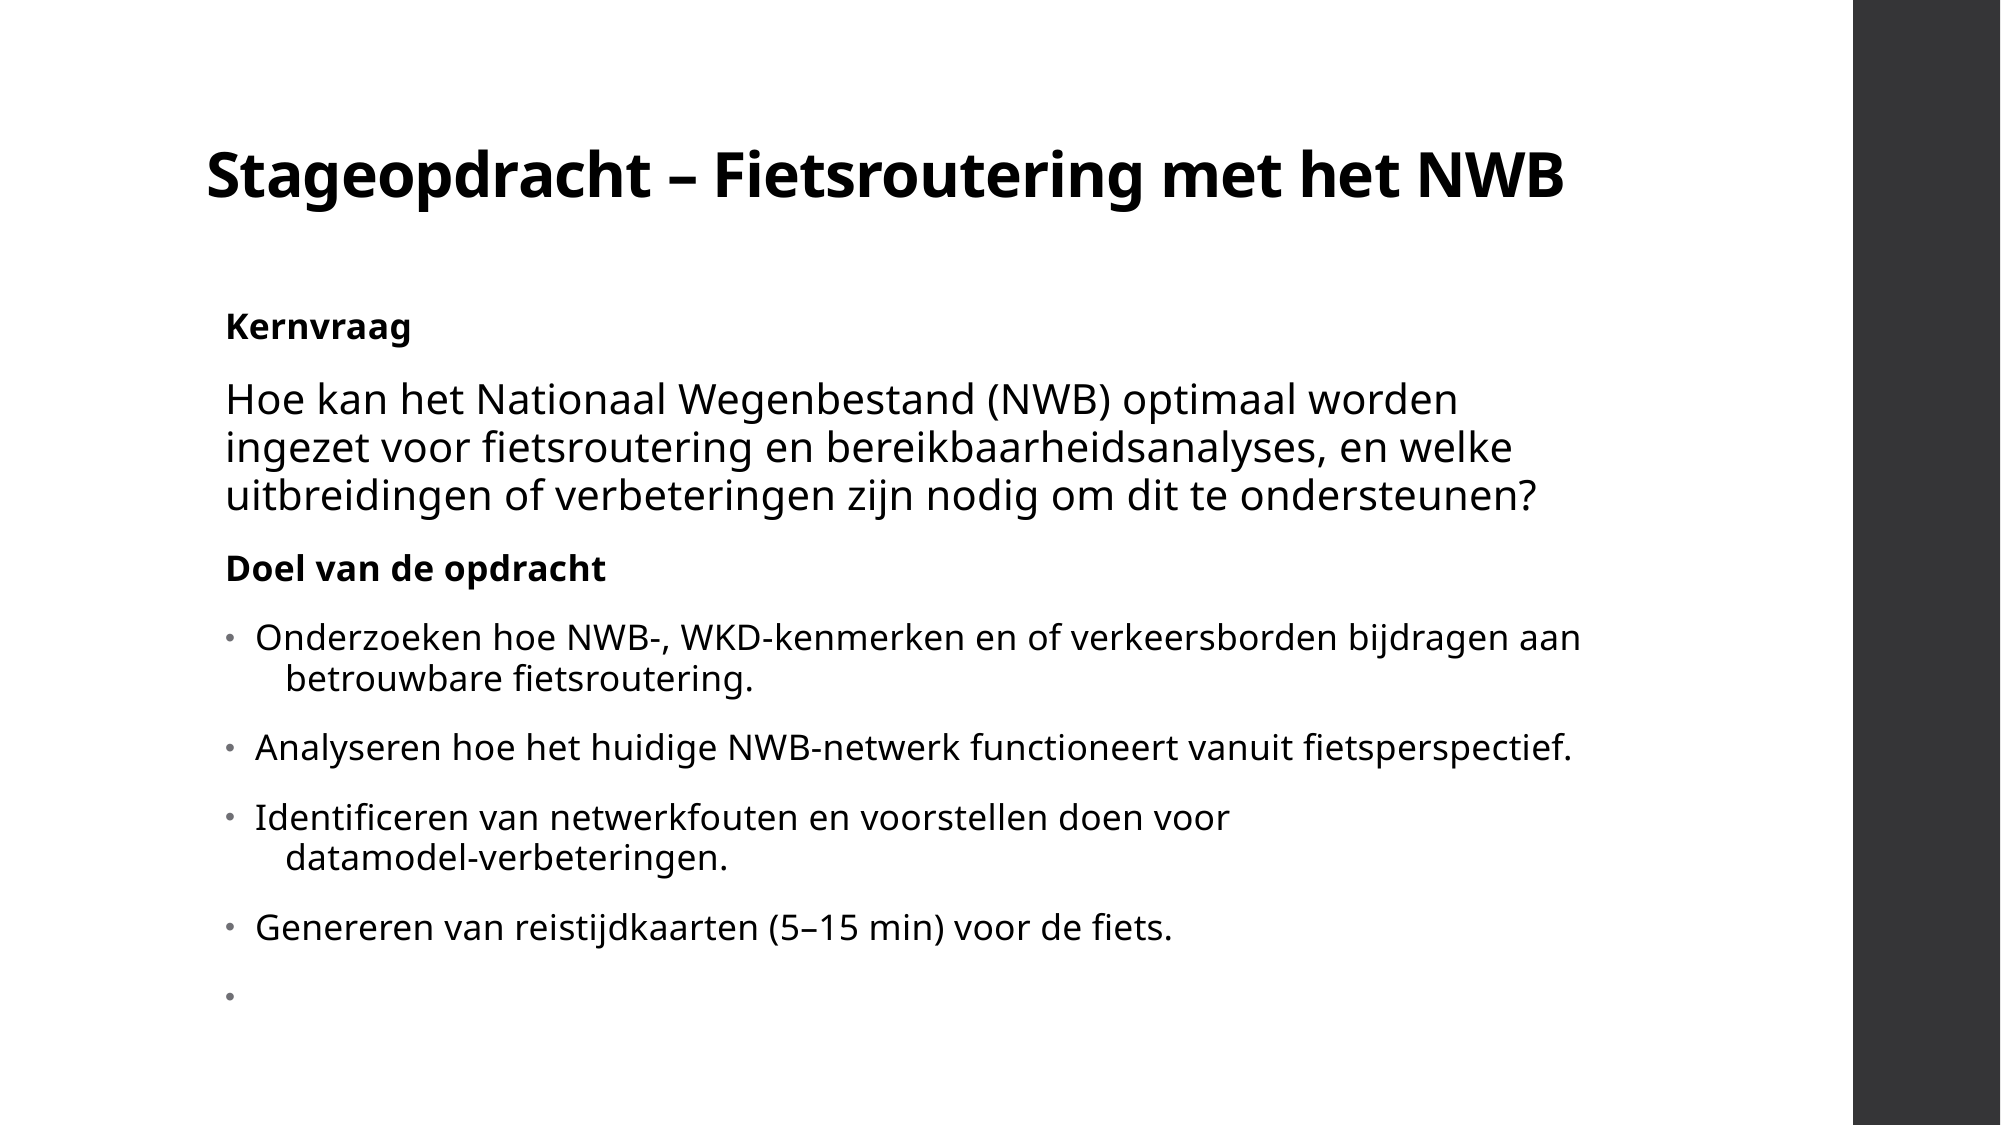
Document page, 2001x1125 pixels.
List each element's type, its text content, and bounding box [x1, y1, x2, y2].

title Stageopdracht – Fietsroutering met het NWB [191, 100, 1782, 219]
list Kernvraag Hoe kan het Nationaal Wegenbestand (NWB) optimaal worden ingezet voor fietsroutering en bereikbaarheidsanalyses, en welke uitbreidingen of verbeteringen zijn nodig om dit te ondersteunen? Doel van de opdracht Onderzoeken hoe NWB-, WKD‑kenmerken en of verkeersborden bijdragen aan betrouwbare fietsroutering. Analyseren hoe het huidige NWB‑netwerk functioneert vanuit fietsperspectief. Identificeren van netwerkfouten en voorstellen doen voor datamodel‑verbeteringen. Genereren van reistijdkaarten (5–15 min) voor de fiets. [210, 299, 1621, 1014]
